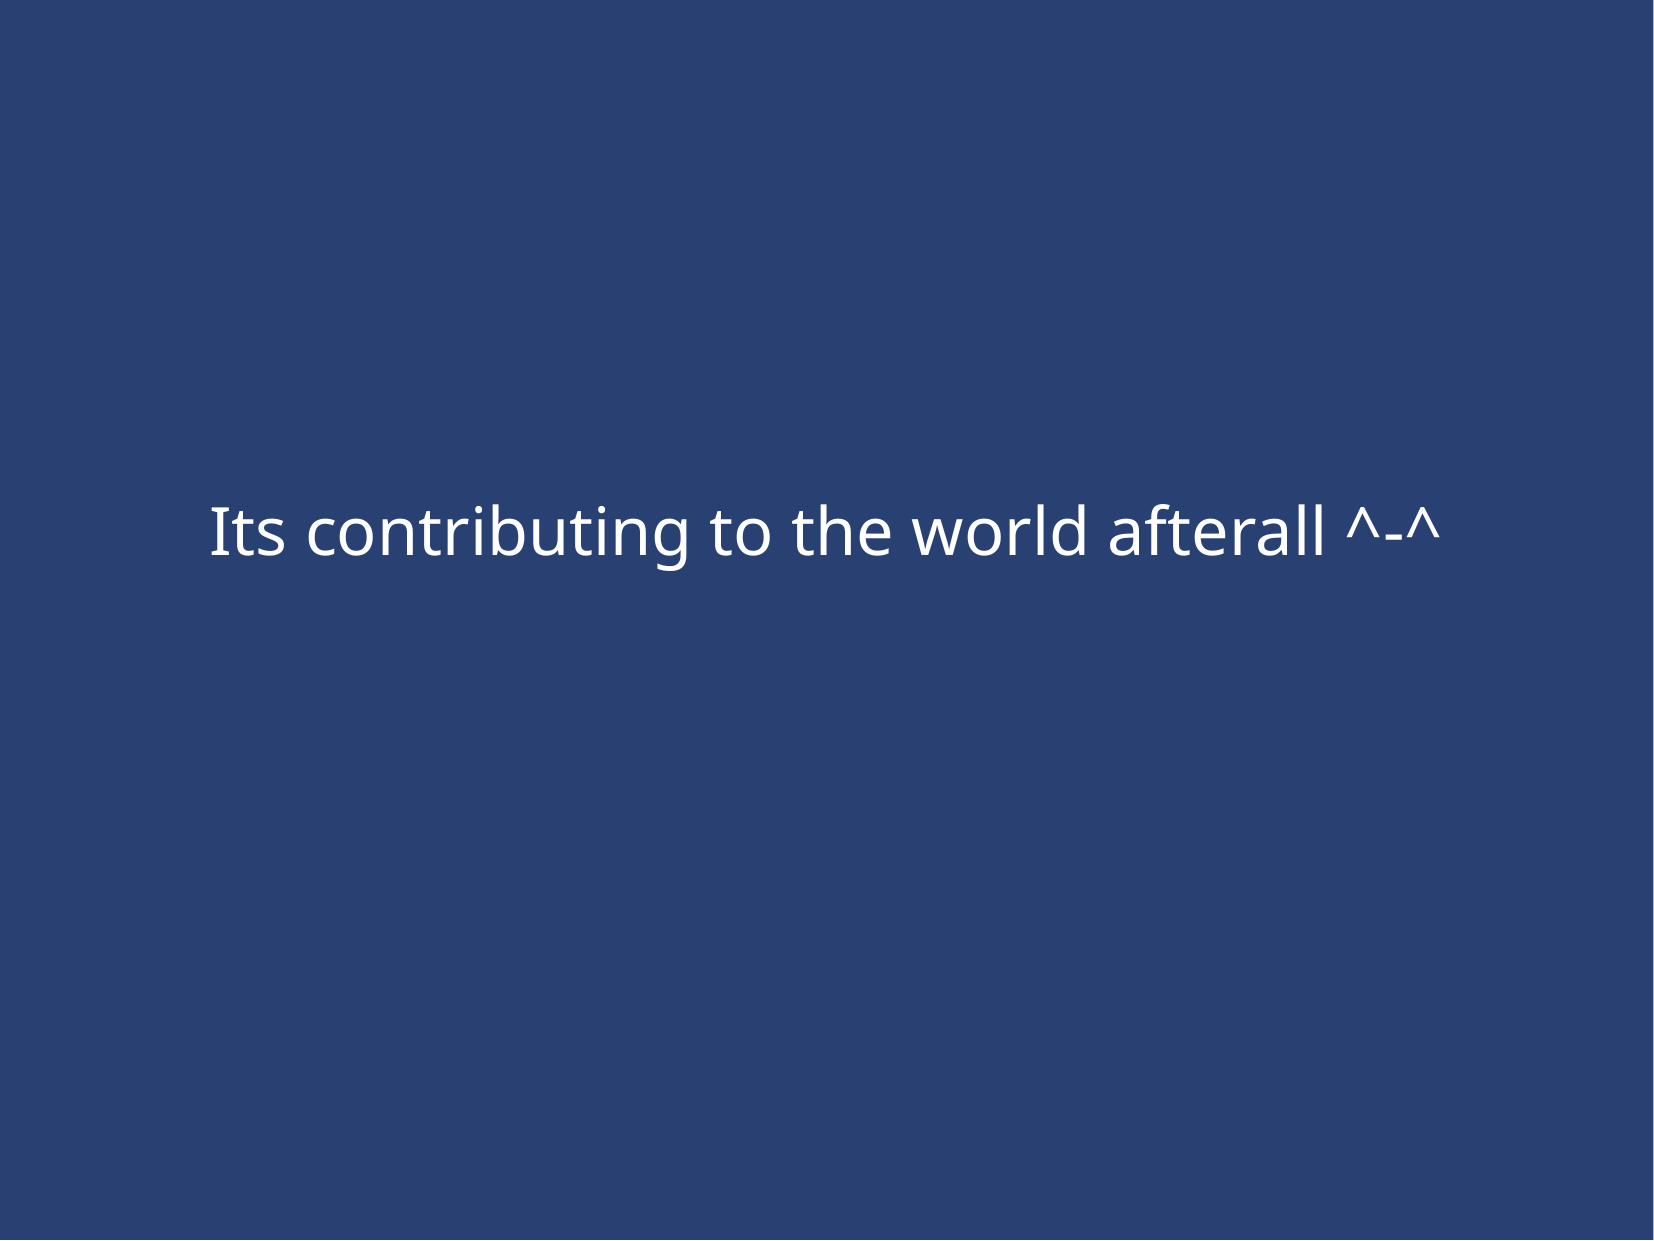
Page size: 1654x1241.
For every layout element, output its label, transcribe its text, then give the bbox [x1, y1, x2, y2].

subtitle Its contributing to the world afterall ^-^ [82, 49, 1571, 1109]
